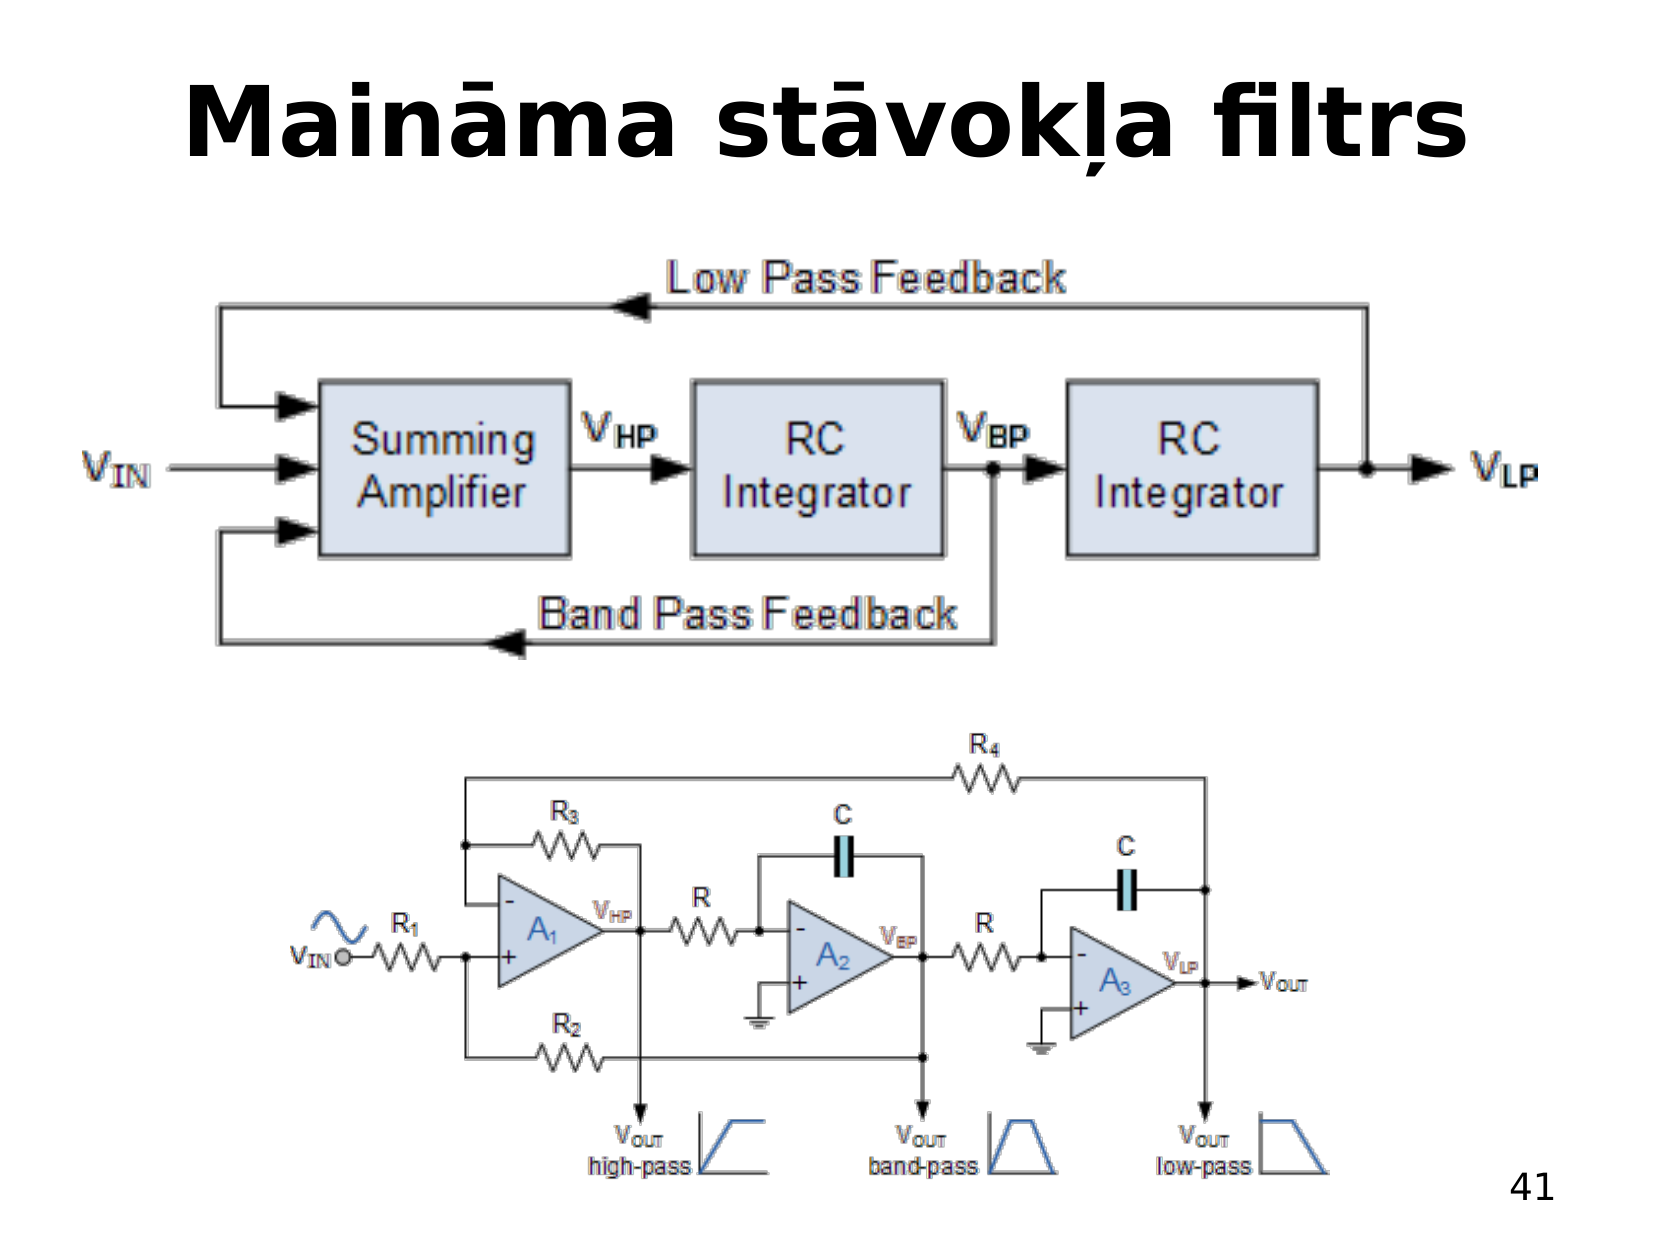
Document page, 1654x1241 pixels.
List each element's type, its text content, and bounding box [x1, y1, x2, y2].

picture [82, 248, 1538, 660]
title Maināma stāvokļa filtrs [82, 49, 1571, 196]
picture [290, 726, 1330, 1185]
